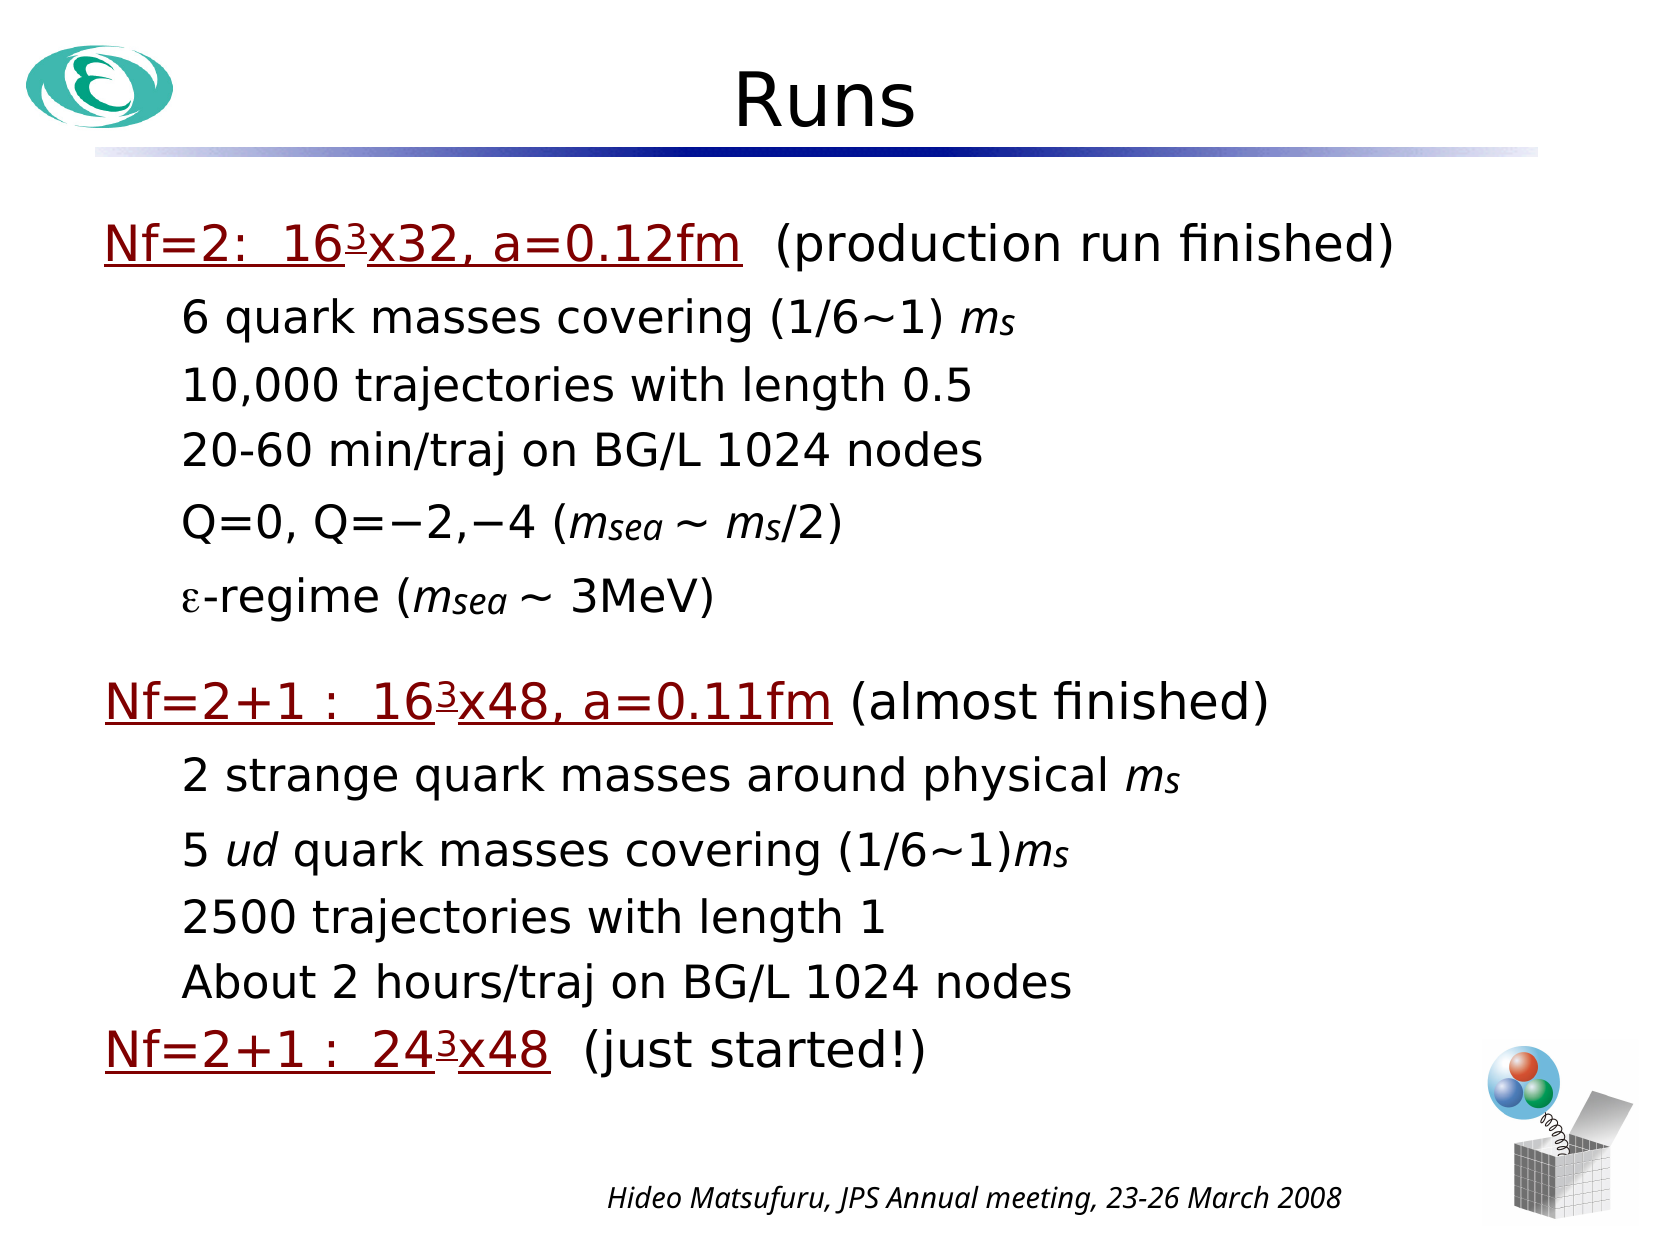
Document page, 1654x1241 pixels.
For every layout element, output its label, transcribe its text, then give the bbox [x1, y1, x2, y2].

picture [1482, 1039, 1639, 1226]
picture [95, 147, 1538, 157]
picture [20, 37, 179, 136]
list Nf=2+1 : 163x48, a=0.11fm (almost finished) 2 strange quark masses around physical ms 5 ud quark masses covering (1/6~1)ms 2500 trajectories with length 1 About 2 hours/traj on BG/L 1024 nodes Nf=2+1 : 243x48 (just started!) [87, 672, 1586, 1091]
list Nf=2: 163x32, a=0.12fm (production run finished) 6 quark masses covering (1/6~1) ms 10,000 trajectories with length 0.5 20-60 min/traj on BG/L 1024 nodes Q=0, Q=−2,−4 (msea ~ ms/2) e-regime (msea ~ 3MeV) [86, 214, 1539, 645]
title Runs [201, 47, 1450, 154]
